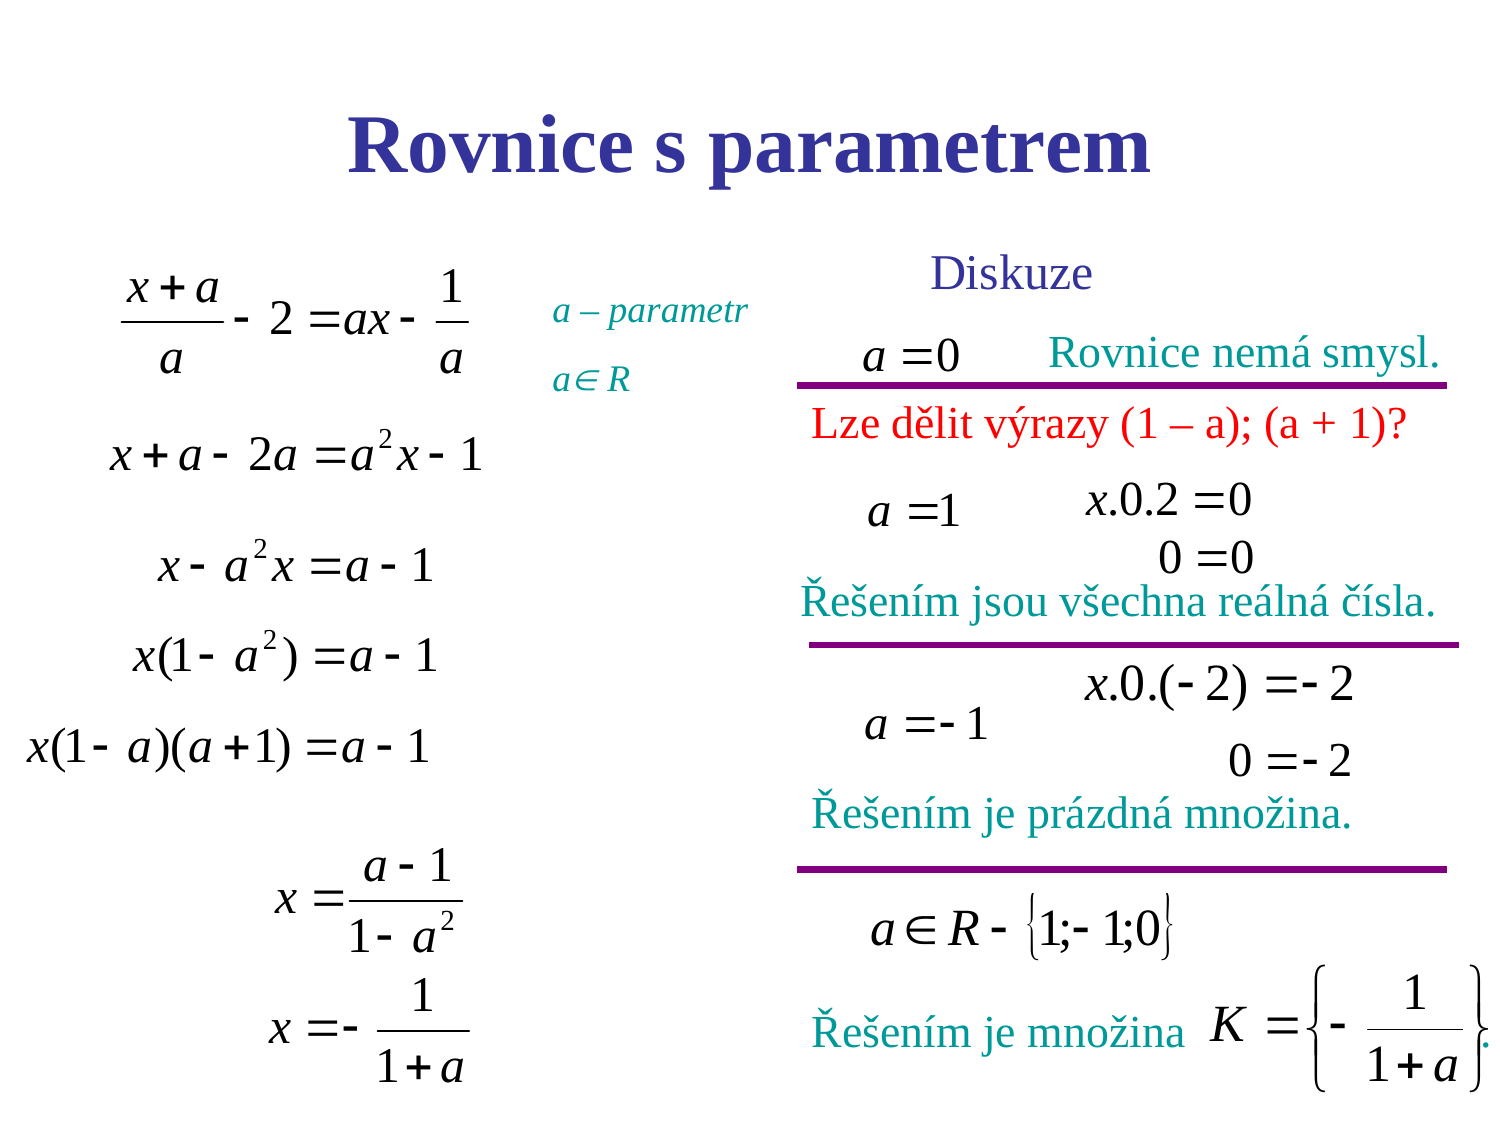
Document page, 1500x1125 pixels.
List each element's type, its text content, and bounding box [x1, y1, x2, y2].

chart [1151, 529, 1262, 563]
chart [1074, 652, 1365, 723]
chart [100, 416, 487, 483]
chart [860, 481, 967, 539]
text_box a – parametr a R [537, 277, 798, 407]
chart [1201, 954, 1500, 1103]
chart [17, 716, 437, 783]
text_box Řešením je prázdná množina. [797, 775, 1500, 846]
chart [1076, 470, 1260, 528]
chart [124, 617, 444, 693]
chart [862, 893, 1188, 968]
text_box Diskuze [915, 231, 1176, 308]
chart [259, 834, 480, 1094]
chart [857, 694, 996, 752]
text_box Lze dělit výrazy (1 – a); (a + 1)? [797, 385, 1500, 456]
chart [854, 326, 969, 382]
chart [148, 527, 439, 594]
text_box Řešením jsou všechna reálná čísla. [785, 563, 1500, 634]
chart [1222, 732, 1361, 775]
chart [113, 255, 479, 385]
text_box Řešením je množina . [797, 994, 1201, 1065]
text_box Rovnice s parametrem [75, 45, 1426, 233]
text_box Rovnice nemá smysl. [1033, 314, 1500, 385]
